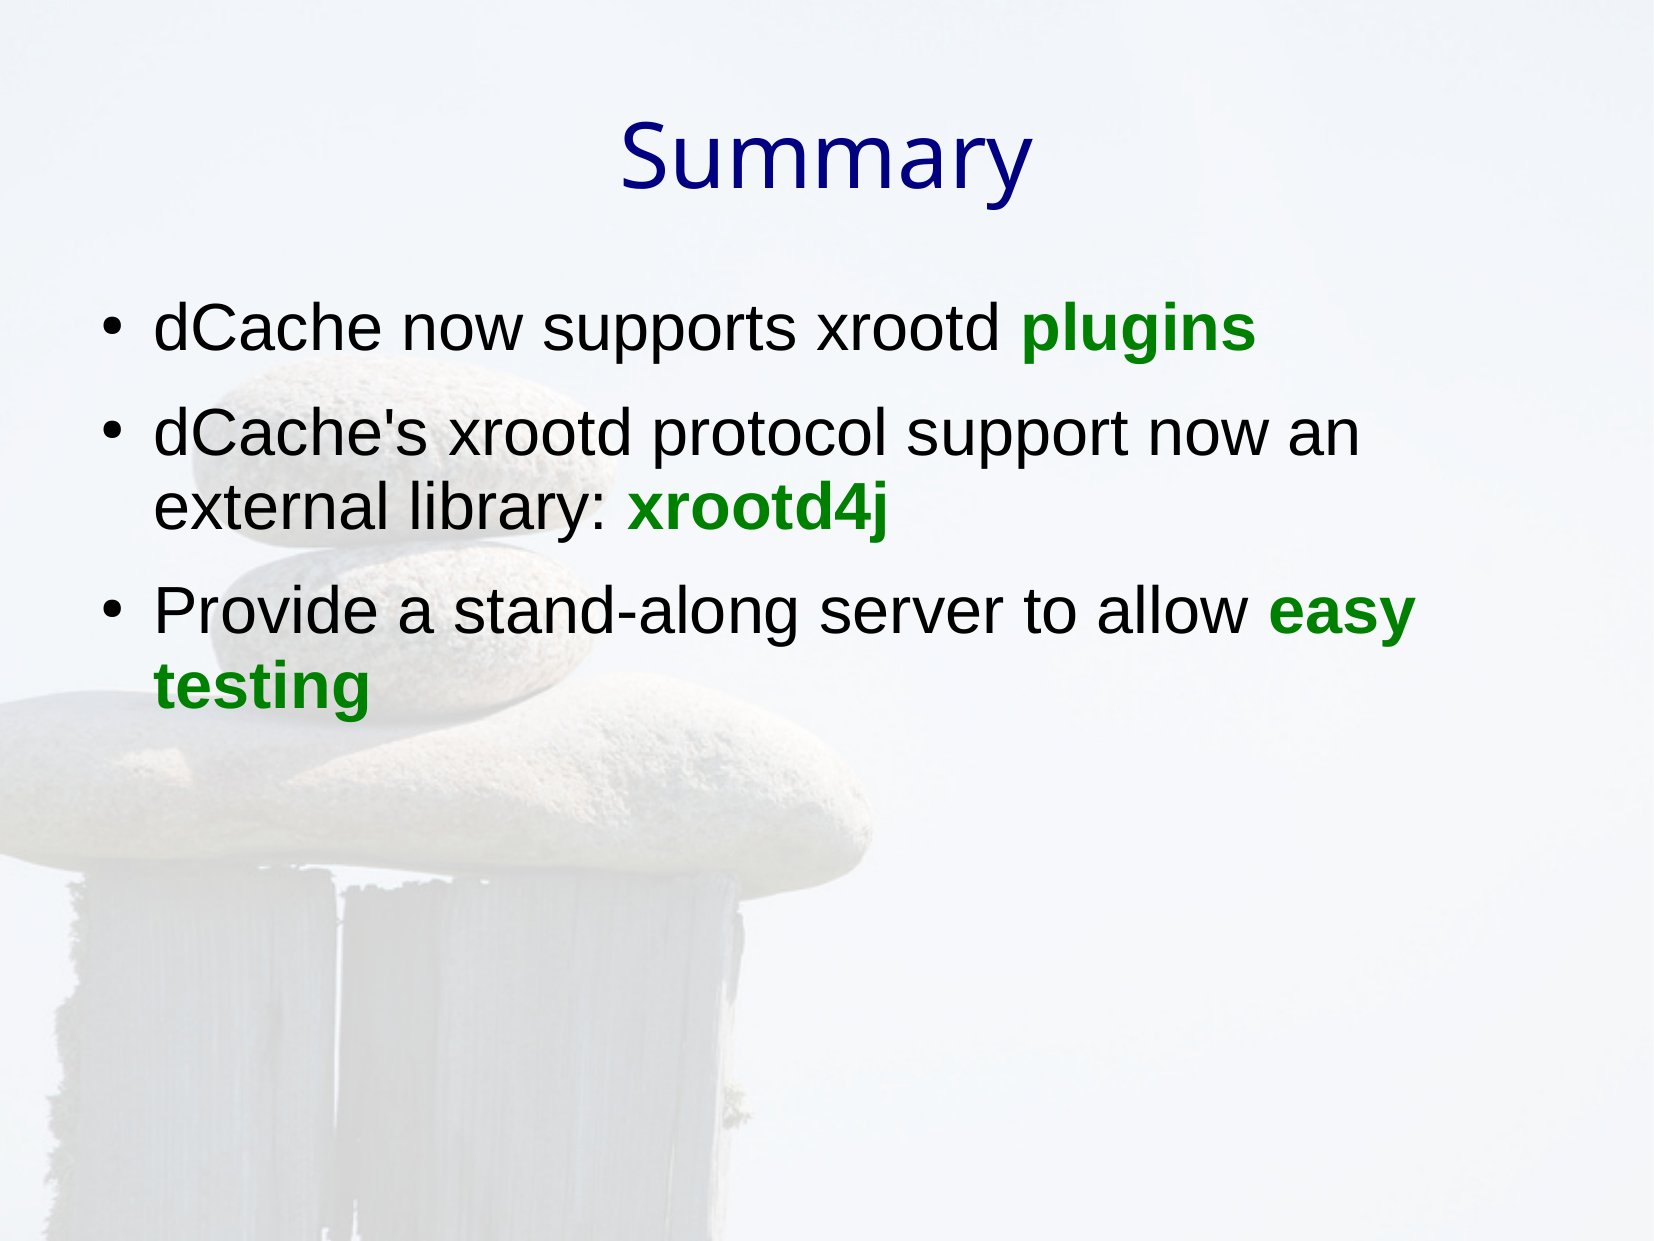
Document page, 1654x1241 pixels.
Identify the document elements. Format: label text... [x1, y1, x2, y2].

picture [0, 0, 1654, 1241]
title Summary [82, 49, 1571, 257]
list dCache now supports xrootd plugins dCache's xrootd protocol support now an external library: xrootd4j Provide a stand-along server to allow easy testing [82, 290, 1571, 1109]
